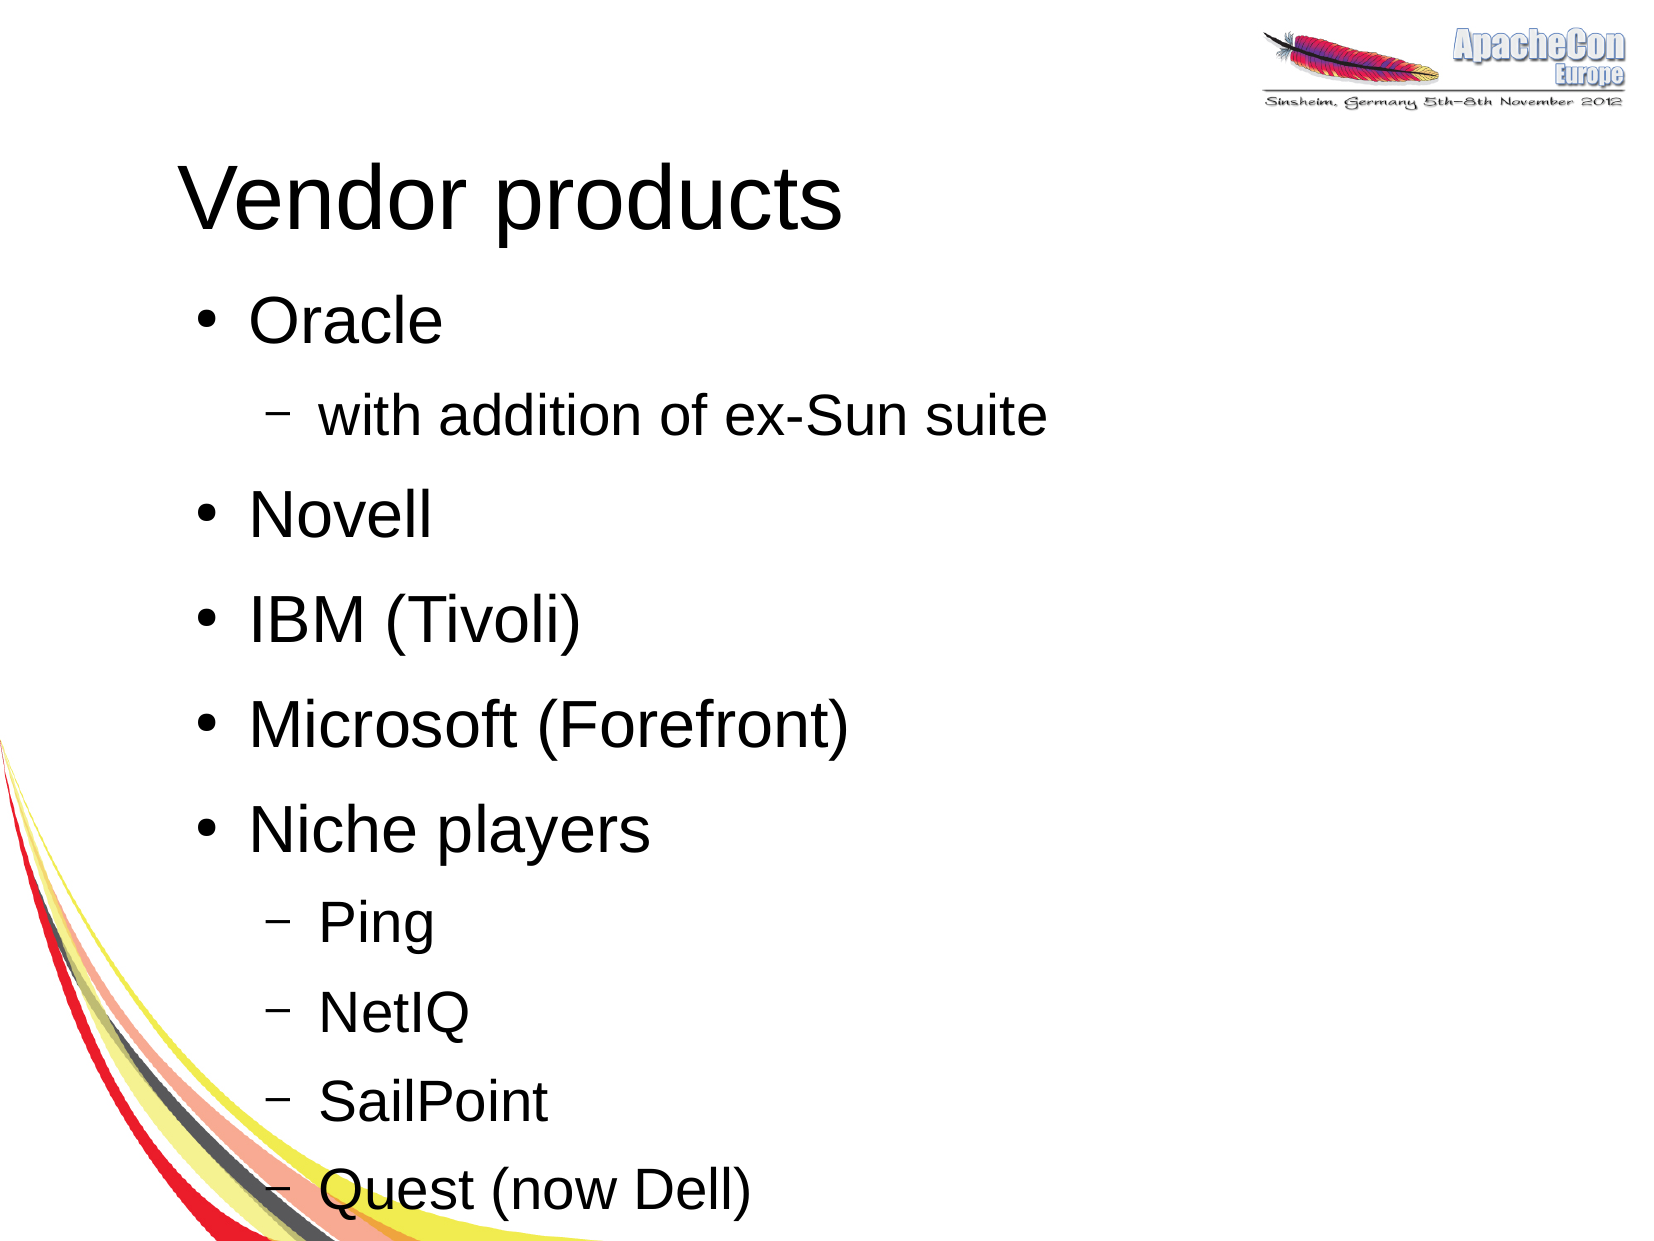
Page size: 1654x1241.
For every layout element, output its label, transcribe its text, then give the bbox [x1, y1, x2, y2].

list Oracle with addition of ex-Sun suite Novell IBM (Tivoli) Microsoft (Forefront) Niche players Ping NetIQ SailPoint Quest (now Dell) [177, 283, 1536, 1223]
picture [0, 0, 1654, 1241]
title Vendor products [177, 146, 1536, 250]
